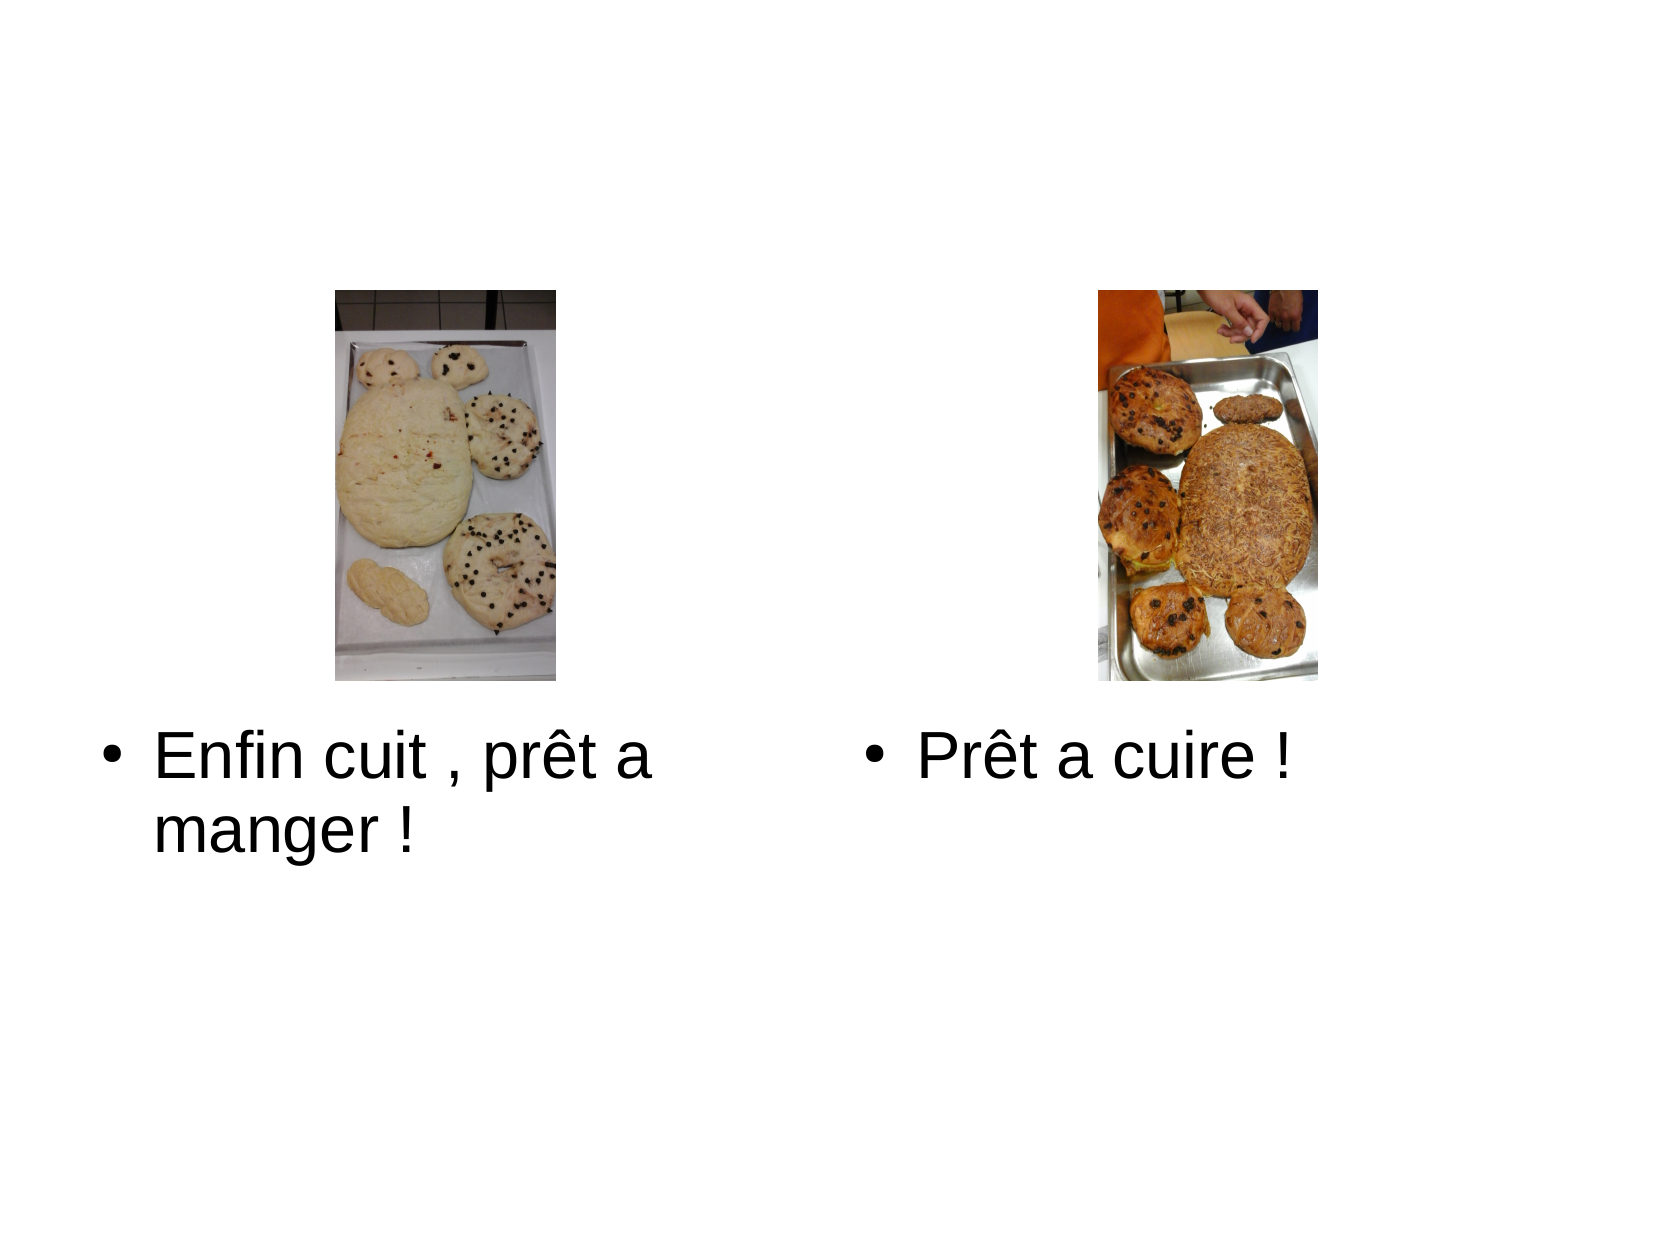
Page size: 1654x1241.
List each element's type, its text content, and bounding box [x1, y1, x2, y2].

picture [1098, 290, 1318, 681]
list Enfin cuit , prêt a manger ! [82, 717, 809, 1109]
picture [335, 290, 556, 681]
list Prêt a cuire ! [845, 717, 1572, 1109]
